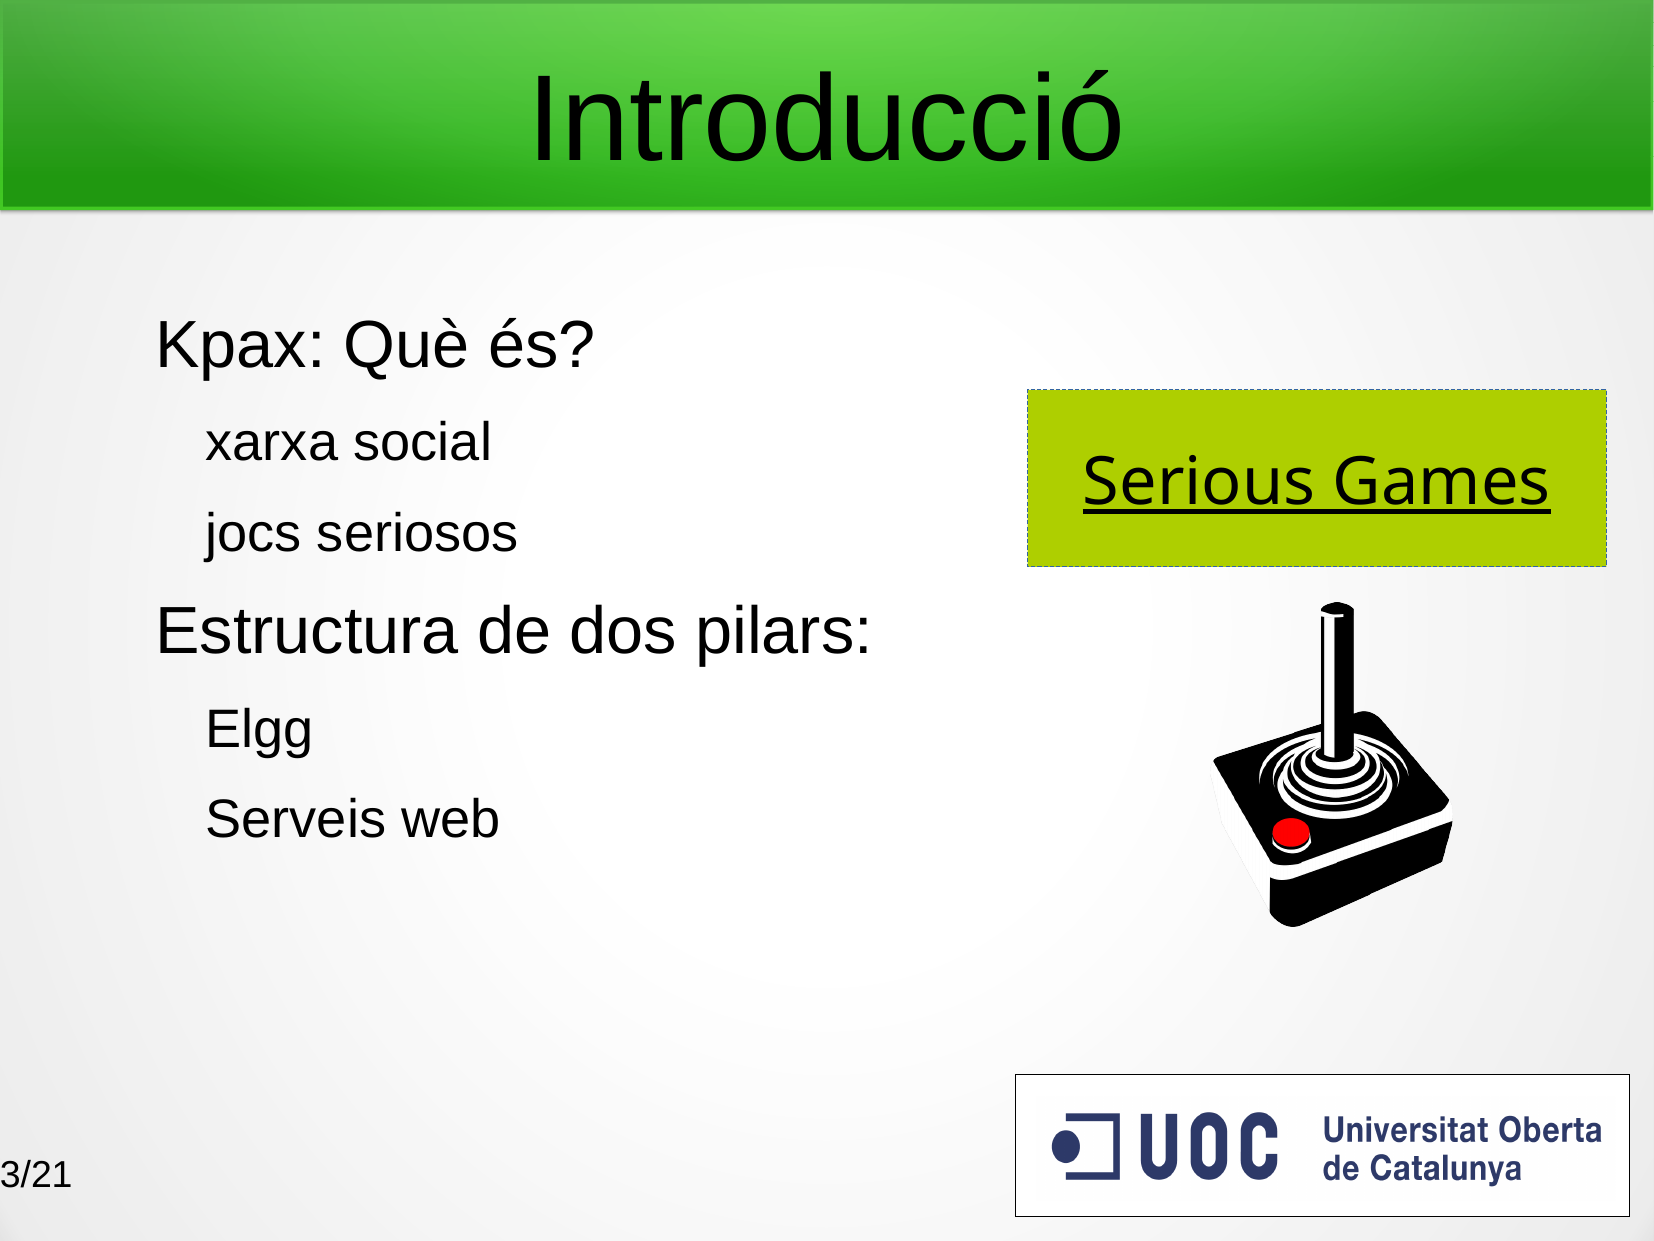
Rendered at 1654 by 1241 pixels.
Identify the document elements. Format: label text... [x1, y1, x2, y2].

text_box Serious Games [1027, 389, 1607, 567]
subtitle Kpax: Què és? xarxa social jocs seriosos Estructura de dos pilars: Elgg Serveis web [131, 306, 1028, 956]
picture [1210, 602, 1453, 927]
title Introducció [82, 47, 1571, 189]
picture [1036, 1096, 1616, 1201]
text_box [1015, 1074, 1630, 1217]
text_box <número>/21 [0, 1145, 1015, 1217]
